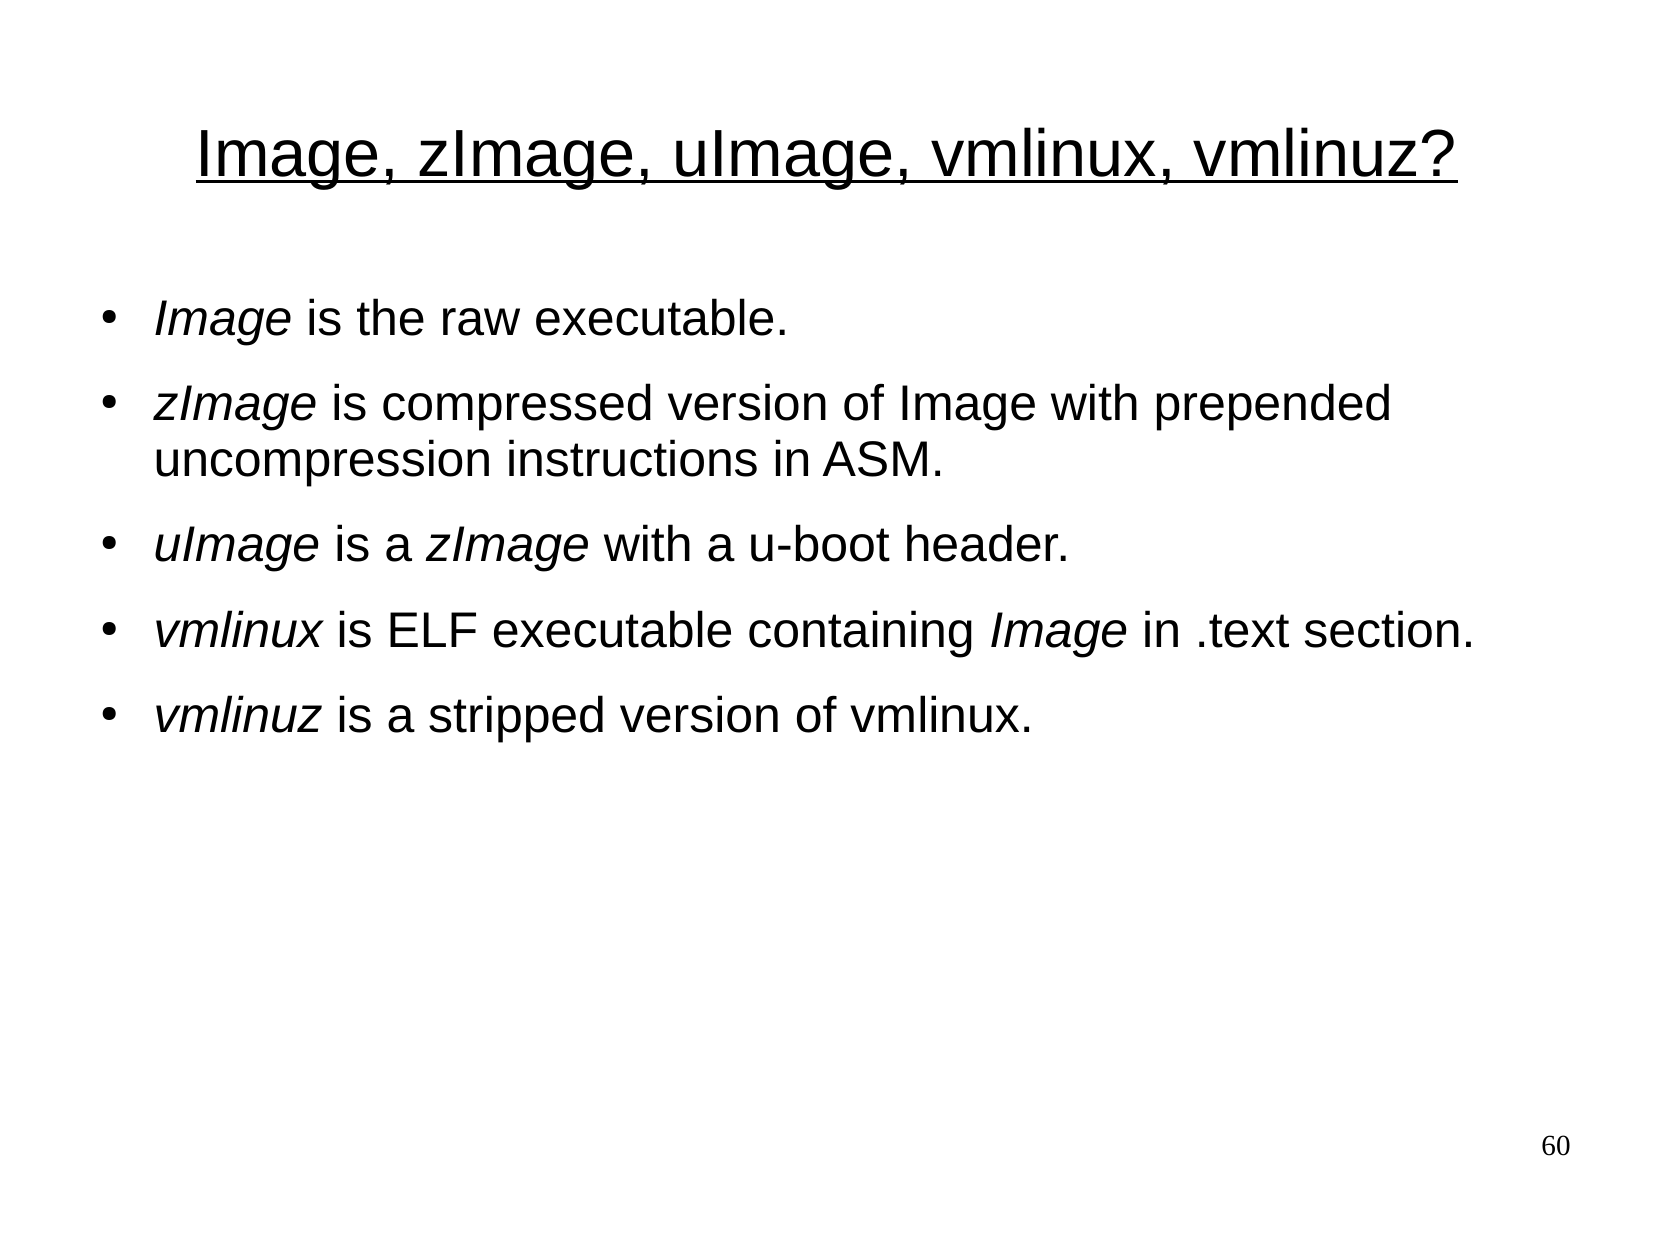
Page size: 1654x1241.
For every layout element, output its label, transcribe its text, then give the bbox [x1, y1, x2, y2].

list Image is the raw executable. zImage is compressed version of Image with prepended uncompression instructions in ASM. uImage is a zImage with a u-boot header. vmlinux is ELF executable containing Image in .text section. vmlinuz is a stripped version of vmlinux. [82, 290, 1571, 1010]
title Image, zImage, uImage, vmlinux, vmlinuz? [82, 49, 1571, 257]
